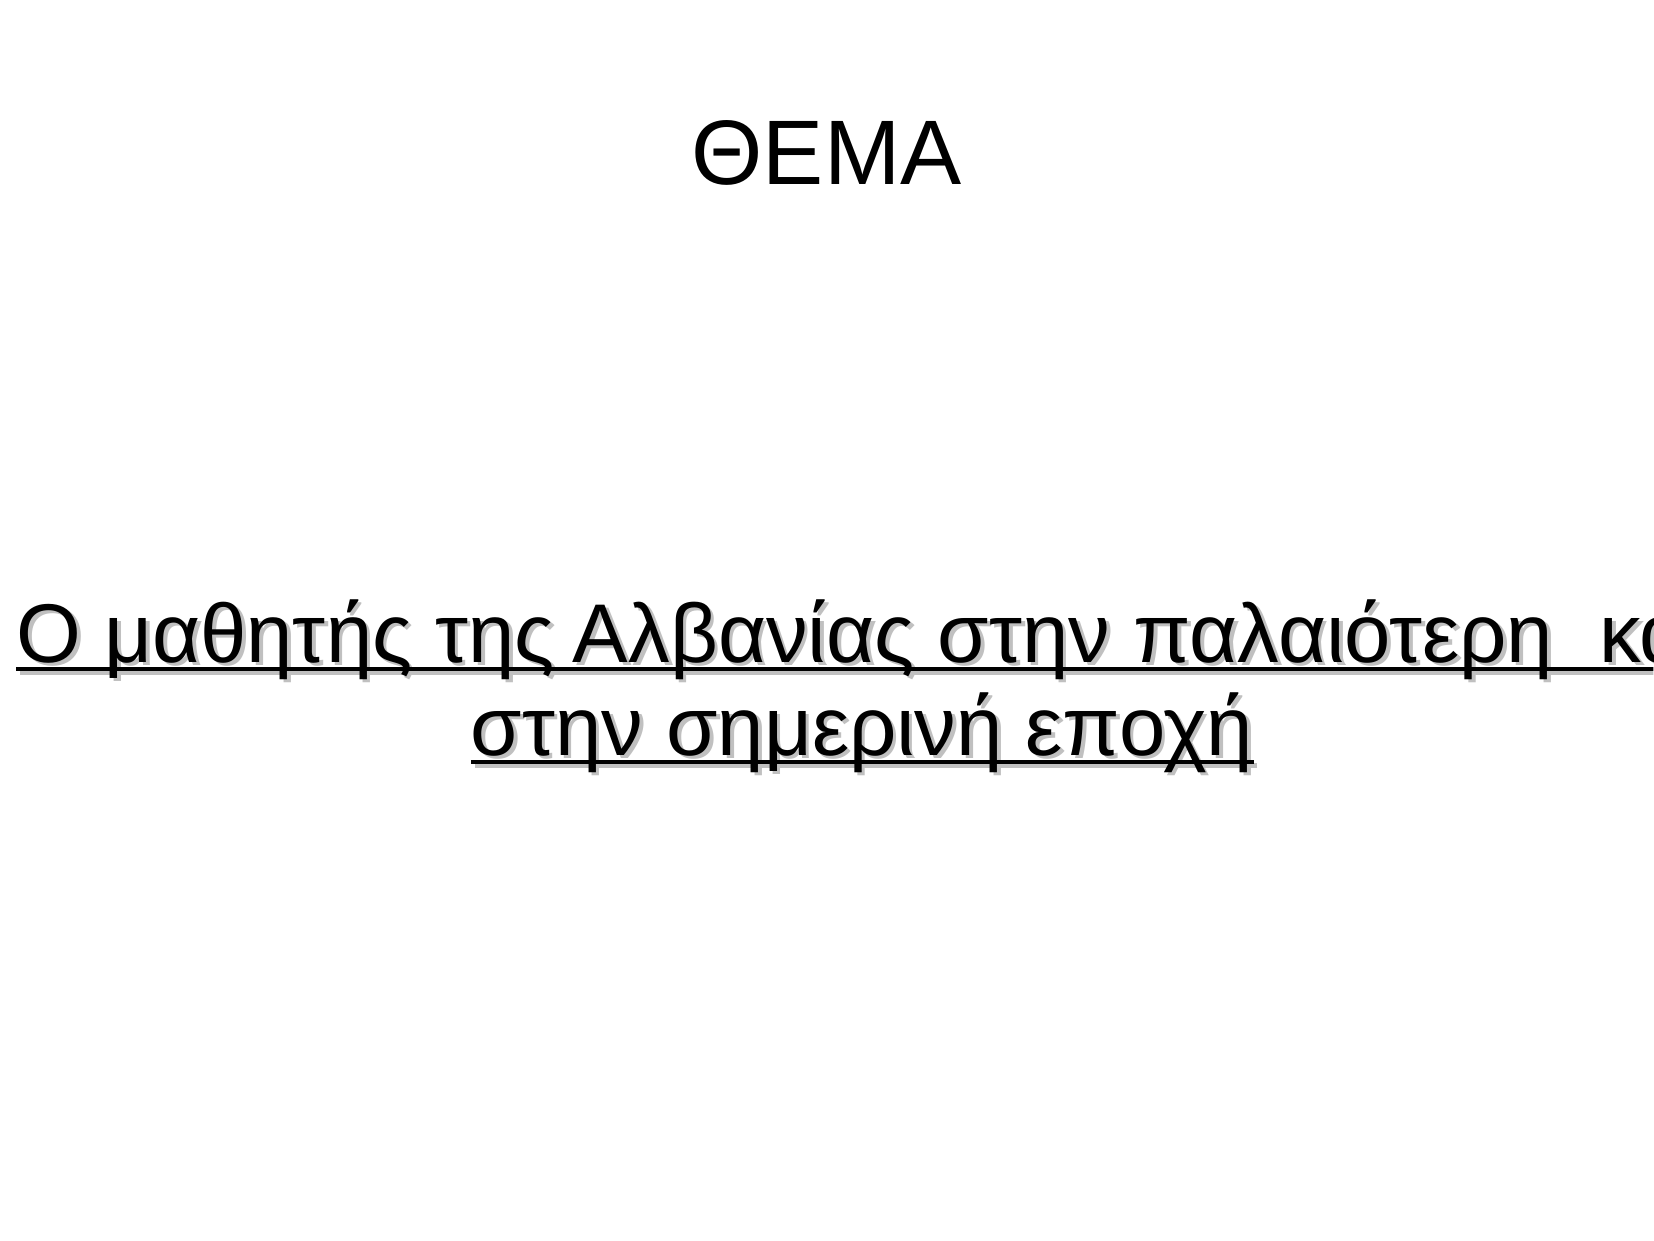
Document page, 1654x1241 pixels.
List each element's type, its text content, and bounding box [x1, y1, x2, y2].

title ΘΕΜΑ [82, 49, 1571, 257]
subtitle Ο μαθητής της Αλβανίας στην παλαιότερη και στην σημερινή εποχή [0, 320, 1654, 1040]
